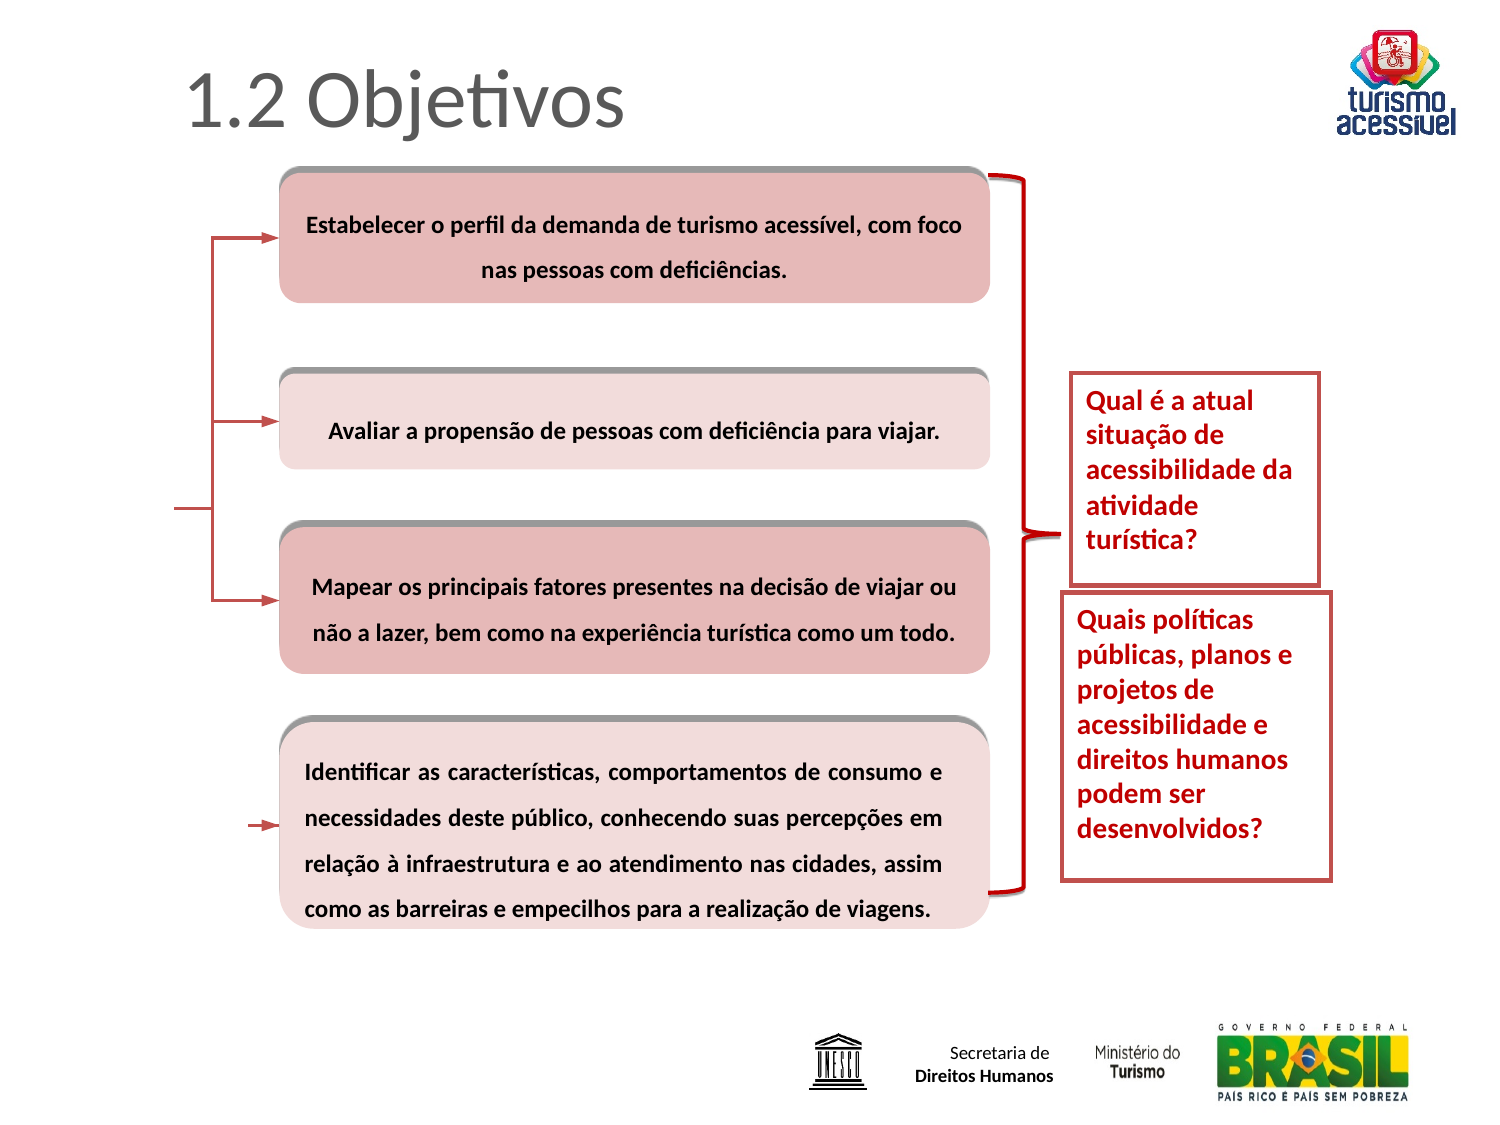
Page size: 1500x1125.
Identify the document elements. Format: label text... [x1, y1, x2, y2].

text_box Identificar as características, comportamentos de consumo e necessidades deste público, conhecendo suas percepções em relação à infraestrutura e ao atendimento nas cidades, assim como as barreiras e empecilhos para a realização de viagens. [279, 722, 991, 929]
text_box Mapear os principais fatores presentes na decisão de viajar ou não a lazer, bem como na experiência turística como um todo. [279, 527, 991, 674]
text_box Estabelecer o perfil da demanda de turismo acessível, com foco nas pessoas com deficiências. [279, 172, 991, 304]
title 1.2 Objetivos [167, 0, 1500, 188]
text_box Avaliar a propensão de pessoas com deficiência para viajar. [279, 373, 991, 470]
text_box Quais políticas públicas, planos e projetos de acessibilidade e direitos humanos podem ser desenvolvidos? [1061, 592, 1331, 881]
text_box Qual é a atual situação de acessibilidade da atividade turística? [1070, 373, 1319, 586]
